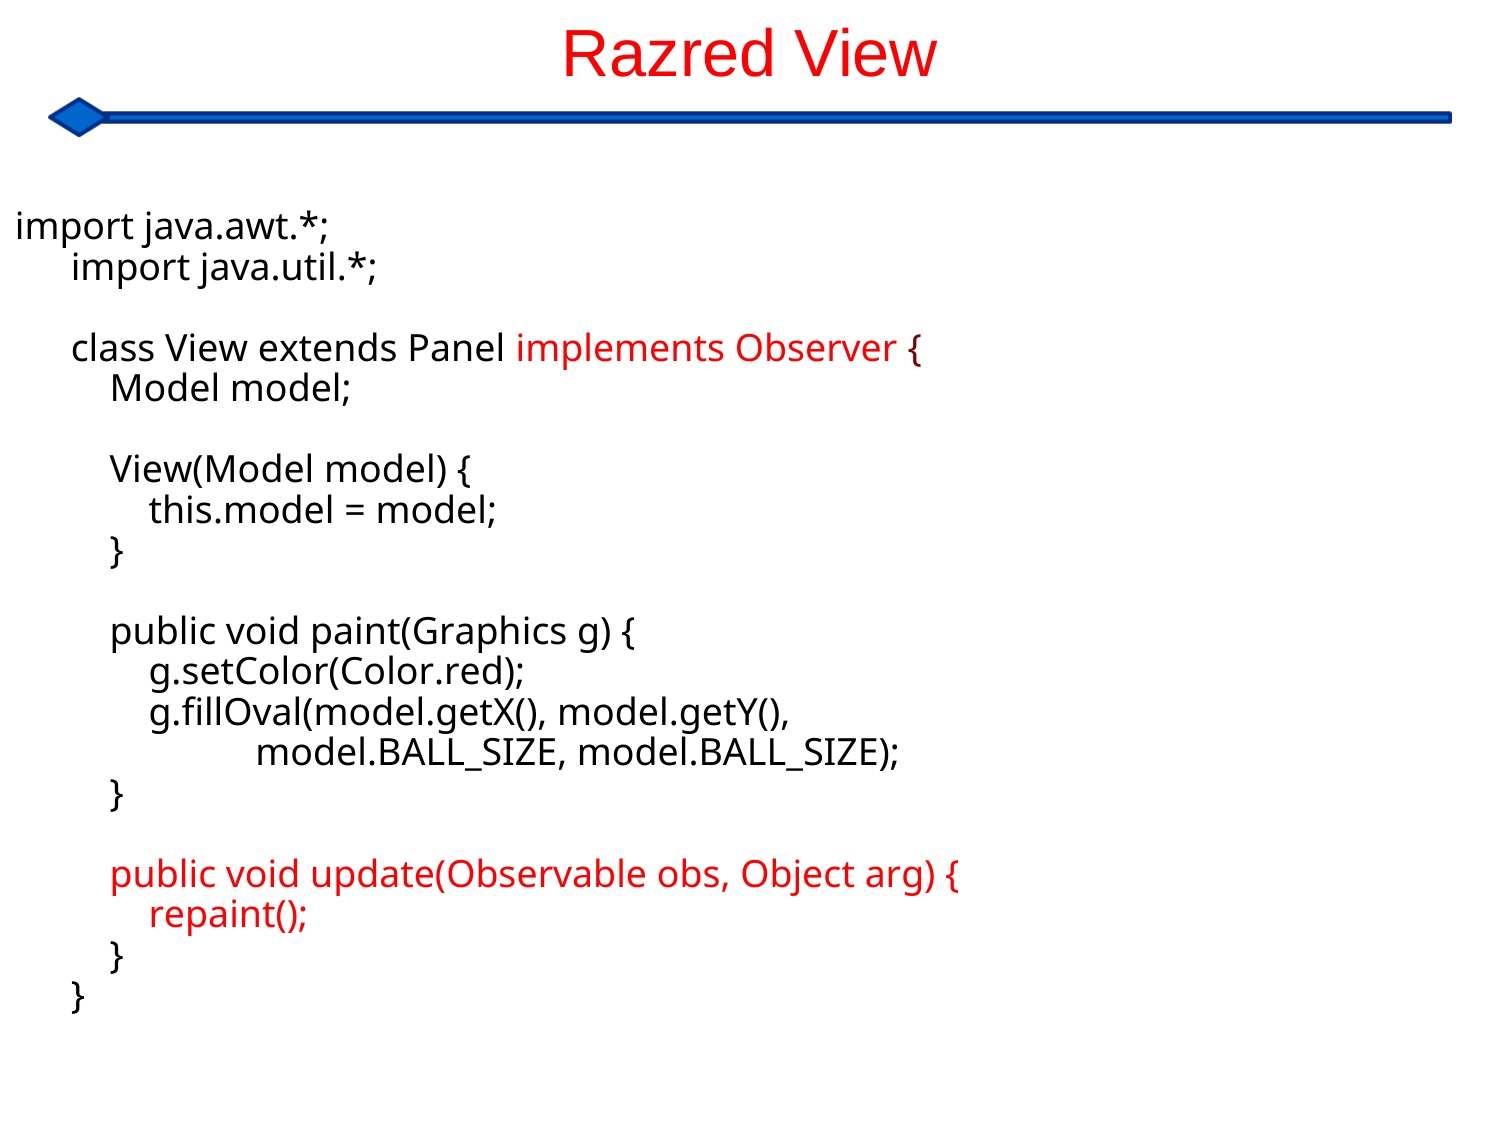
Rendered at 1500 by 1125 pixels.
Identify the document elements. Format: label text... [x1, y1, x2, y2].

picture [48, 100, 1452, 137]
text_box import java.awt.*; import java.util.*; class View extends Panel implements Observer { Model model; View(Model model) { this.model = model; } public void paint(Graphics g) { g.setColor(Color.red); g.fillOval(model.getX(), model.getY(), model.BALL_SIZE, model.BALL_SIZE); } public void update(Observable obs, Object arg) { repaint(); } } [0, 199, 1375, 1063]
title Razred View [12, 0, 1488, 100]
